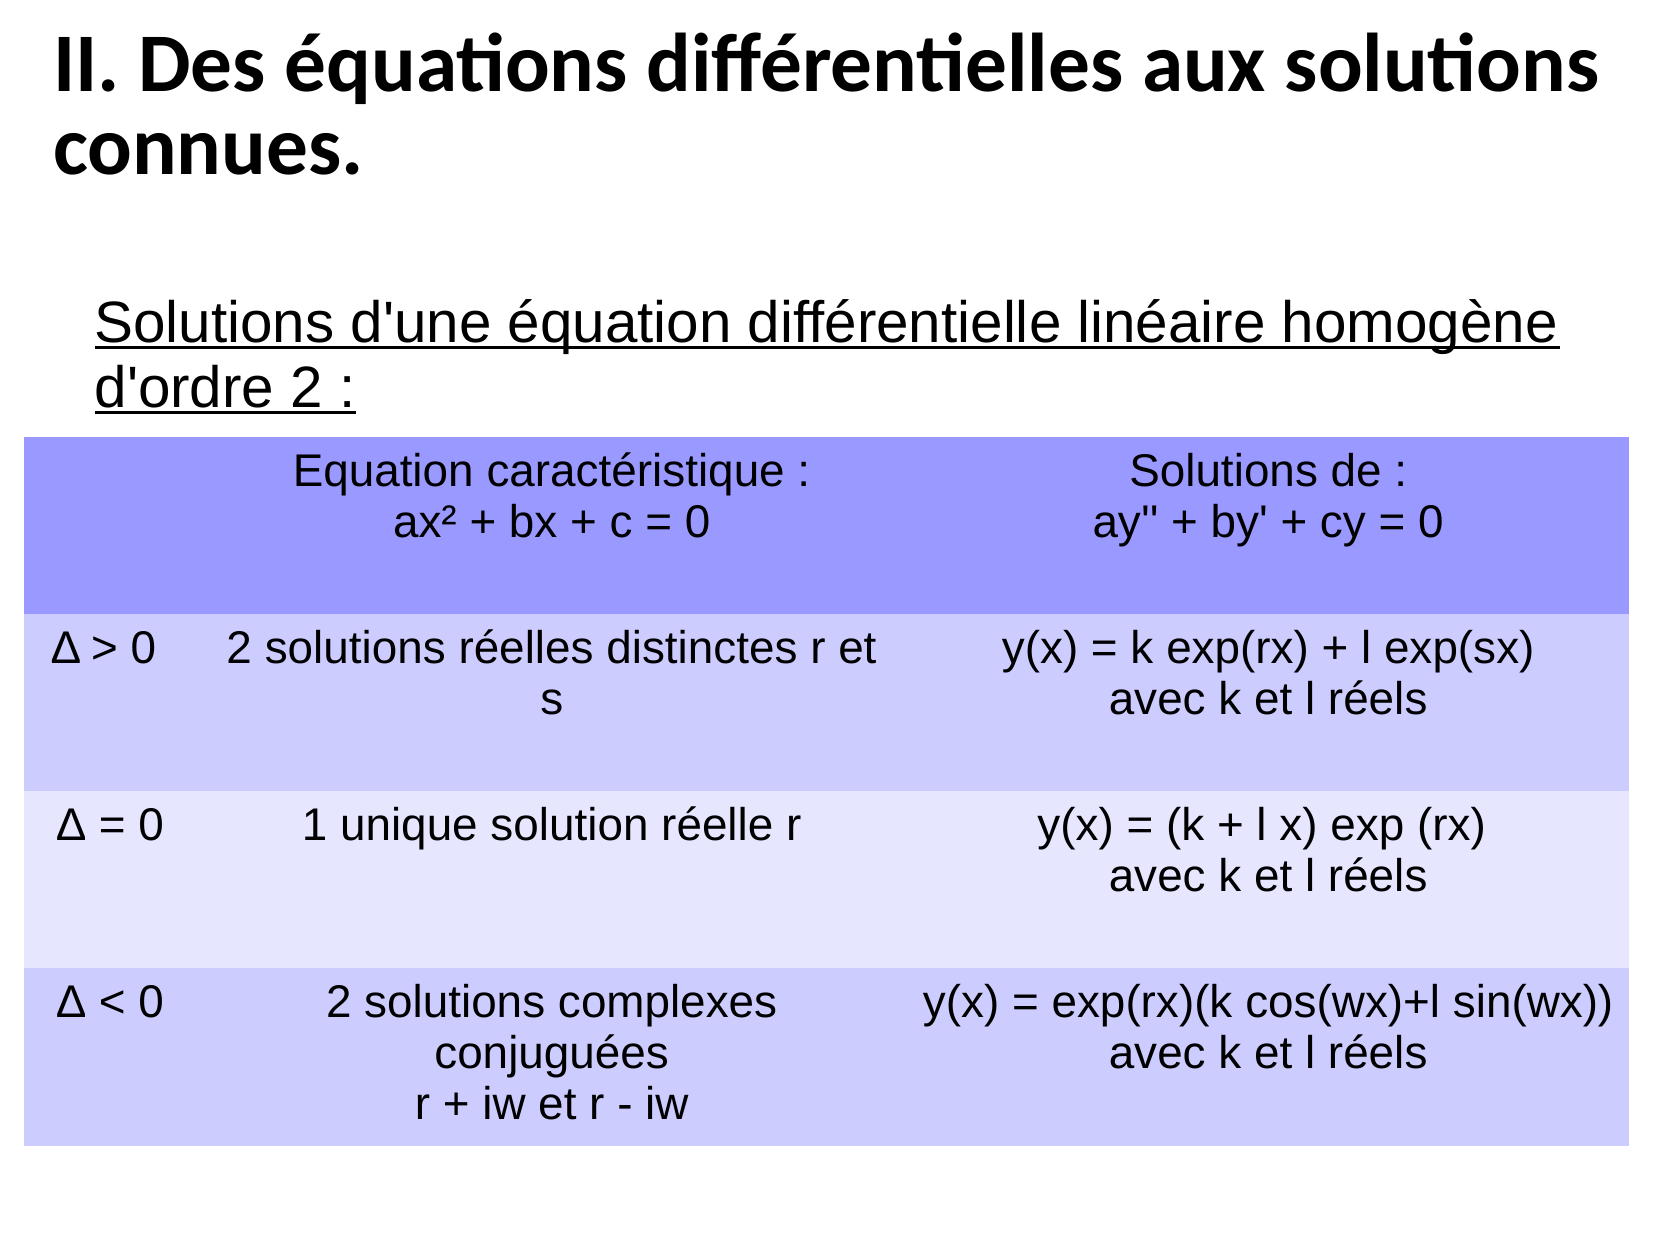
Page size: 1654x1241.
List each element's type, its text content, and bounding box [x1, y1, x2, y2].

table_cell 1 unique solution réelle r [196, 791, 908, 968]
list Solutions d'une équation différentielle linéaire homogène d'ordre 2 : [23, 290, 1630, 1109]
table_cell Δ < 0 [24, 968, 196, 1146]
table_cell Δ = 0 [24, 791, 196, 968]
title II. Des équations différentielles aux solutions connues. [53, 8, 1654, 216]
table_cell y(x) = exp(rx)(k cos(wx)+l sin(wx)) avec k et l réels [908, 968, 1629, 1146]
table_header [24, 437, 196, 614]
table_cell y(x) = k exp(rx) + l exp(sx) avec k et l réels [908, 614, 1629, 791]
table_header Solutions de : ay'' + by' + cy = 0 [908, 437, 1629, 614]
table_cell y(x) = (k + l x) exp (rx) avec k et l réels [908, 791, 1629, 968]
table_cell 2 solutions complexes conjuguées r + iw et r - iw [196, 968, 908, 1146]
table_cell Δ > 0 [24, 614, 196, 791]
table_cell 2 solutions réelles distinctes r et s [196, 614, 908, 791]
table_header Equation caractéristique : ax² + bx + c = 0 [196, 437, 908, 614]
